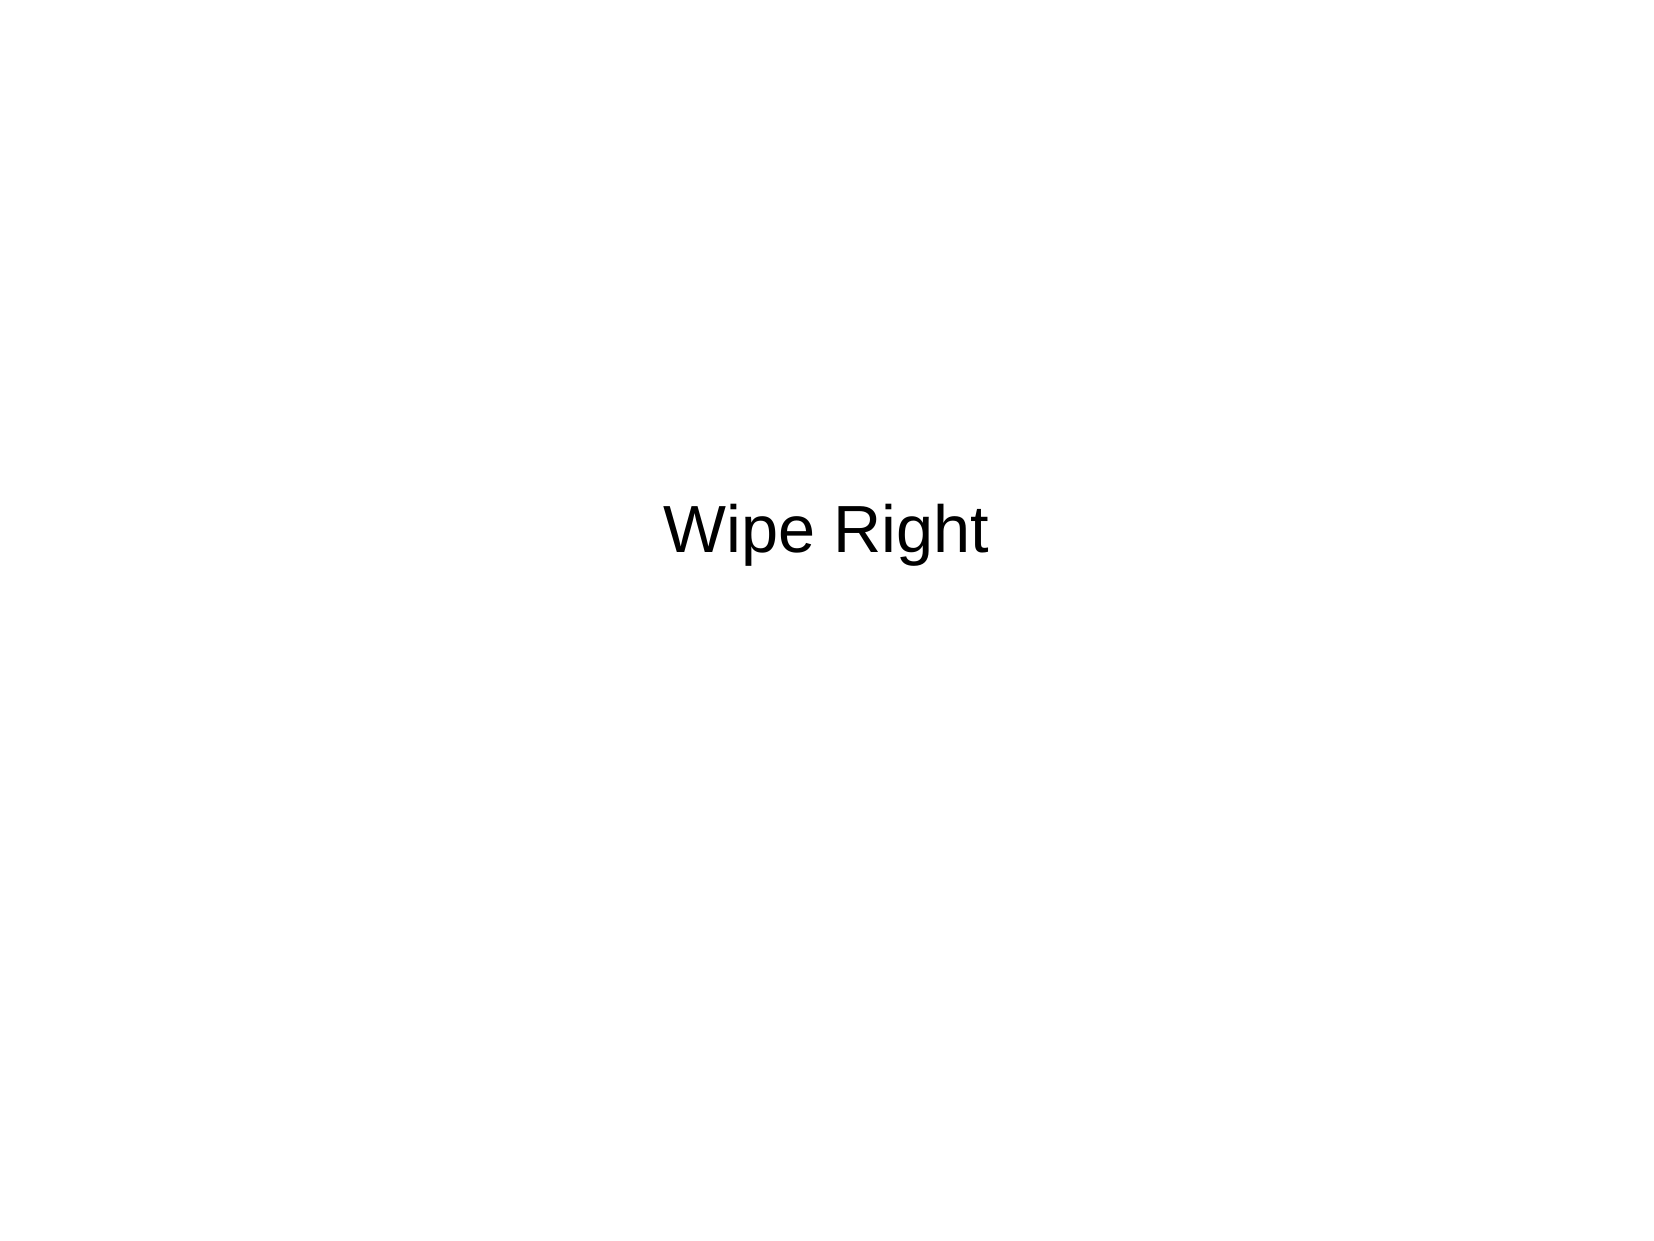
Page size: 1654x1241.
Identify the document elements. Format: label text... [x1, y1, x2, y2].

subtitle Wipe Right [82, 49, 1571, 1010]
